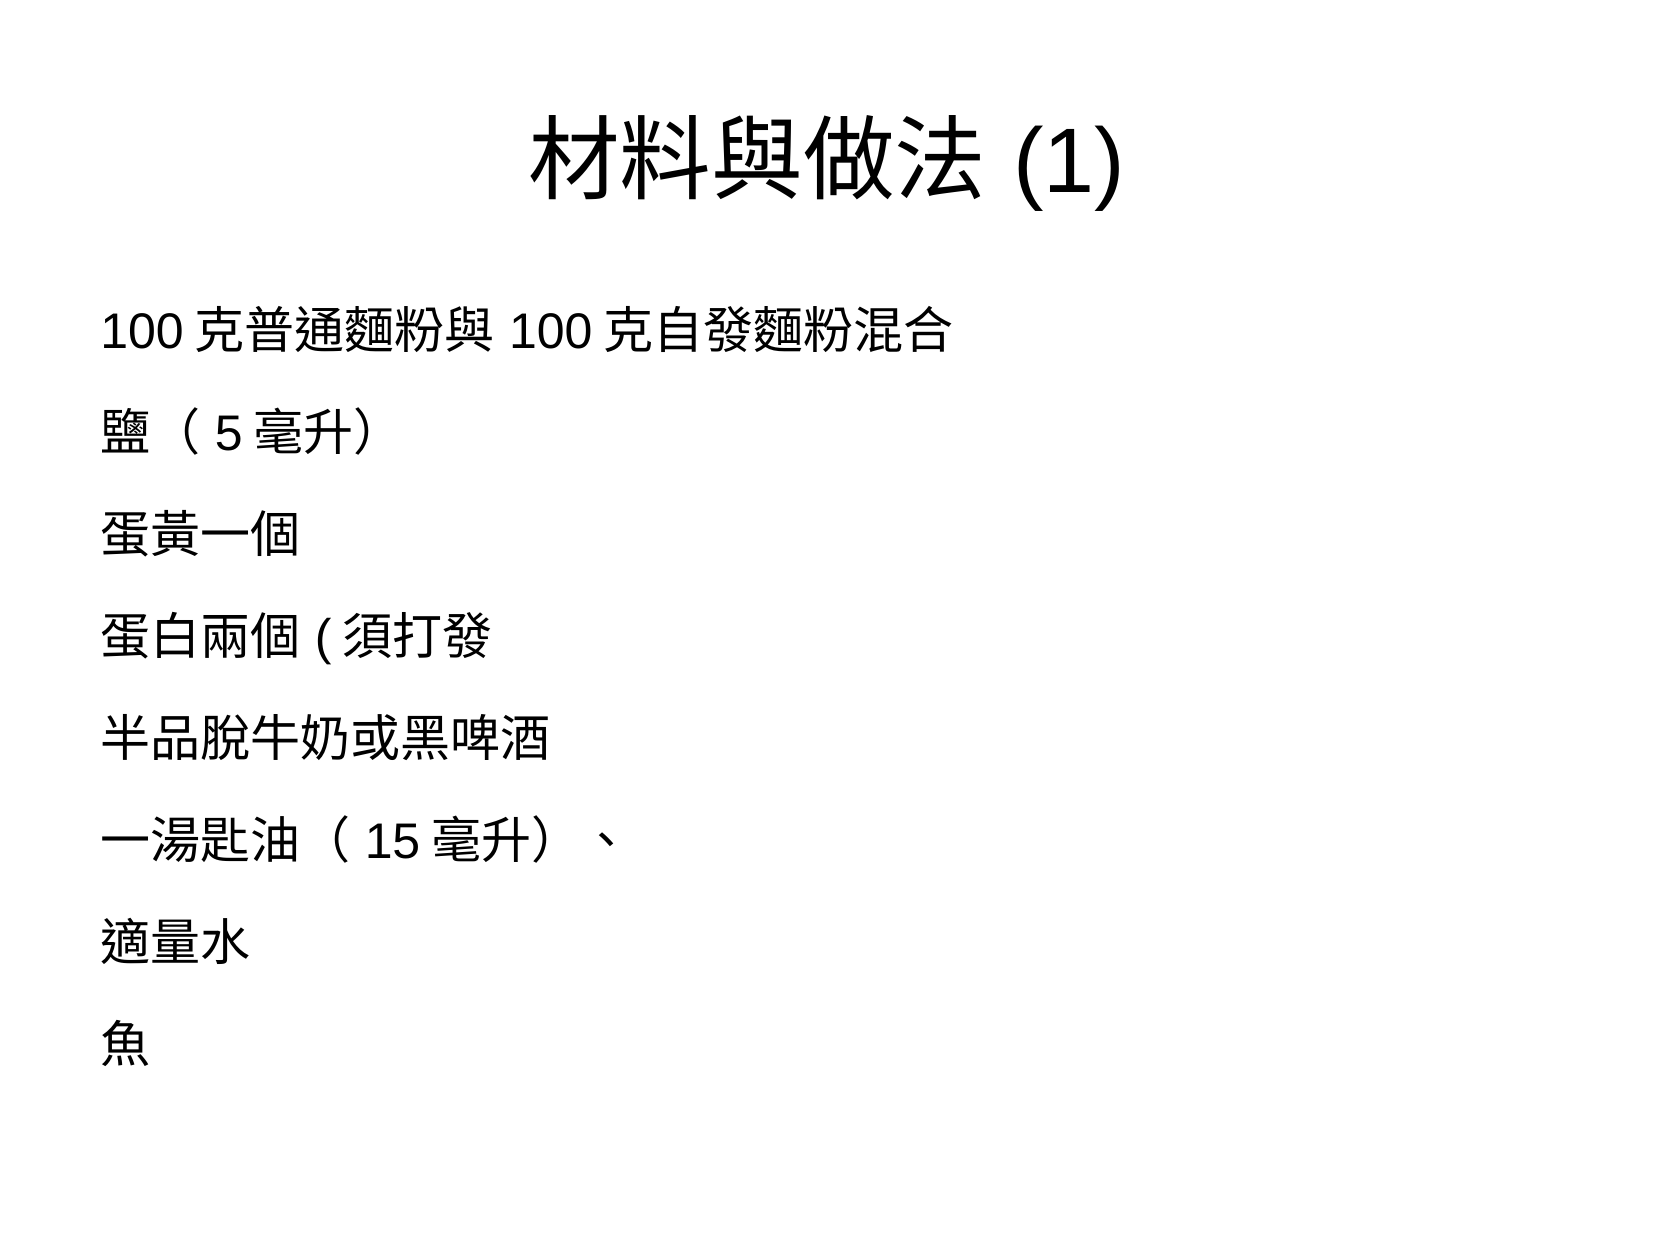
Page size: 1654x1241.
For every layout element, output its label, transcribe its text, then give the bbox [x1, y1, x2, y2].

title 材料與做法(1) [82, 49, 1571, 257]
list 100克普通麵粉與100克自發麵粉混合 鹽（5毫升） 蛋黃一個 蛋白兩個(須打發 半品脫牛奶或黑啤酒 一湯匙油（15毫升）、 適量水 魚 [82, 290, 1571, 1109]
